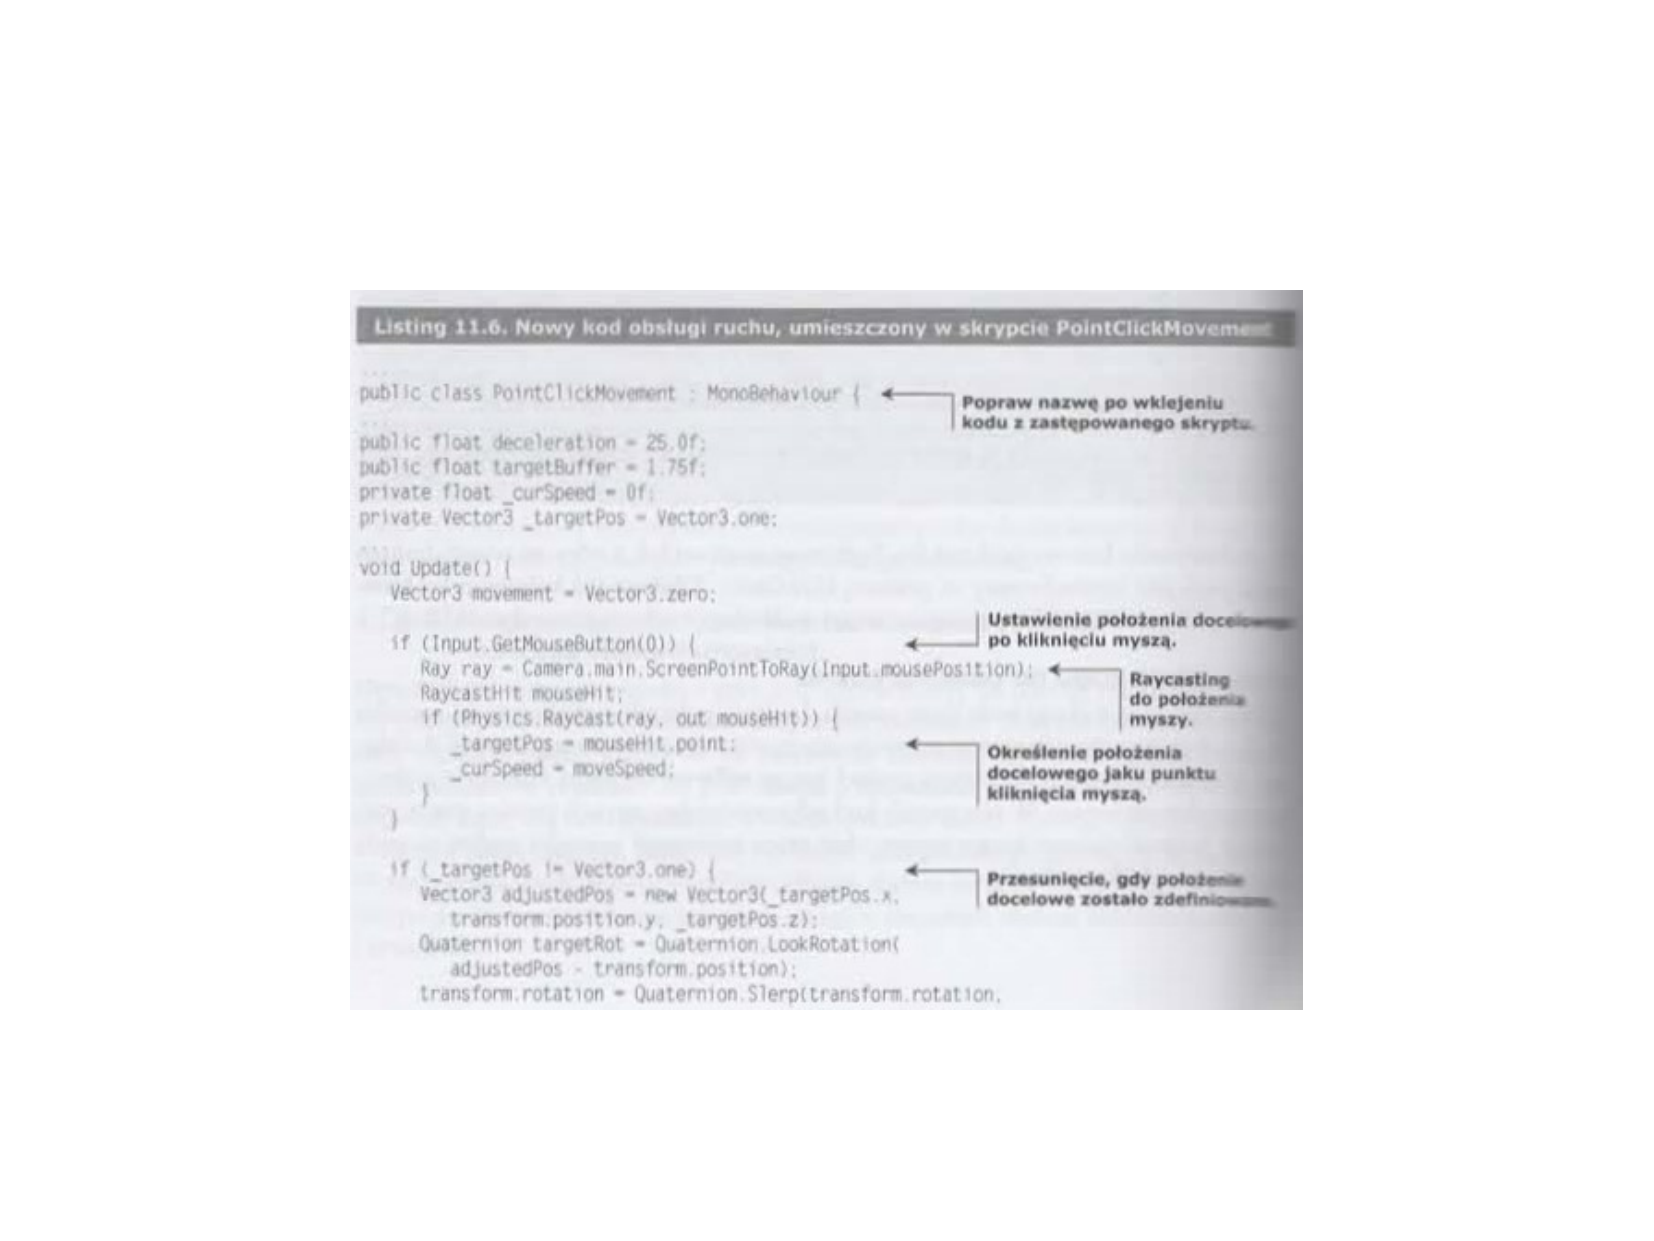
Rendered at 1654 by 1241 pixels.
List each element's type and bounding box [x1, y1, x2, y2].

picture [350, 290, 1303, 1010]
